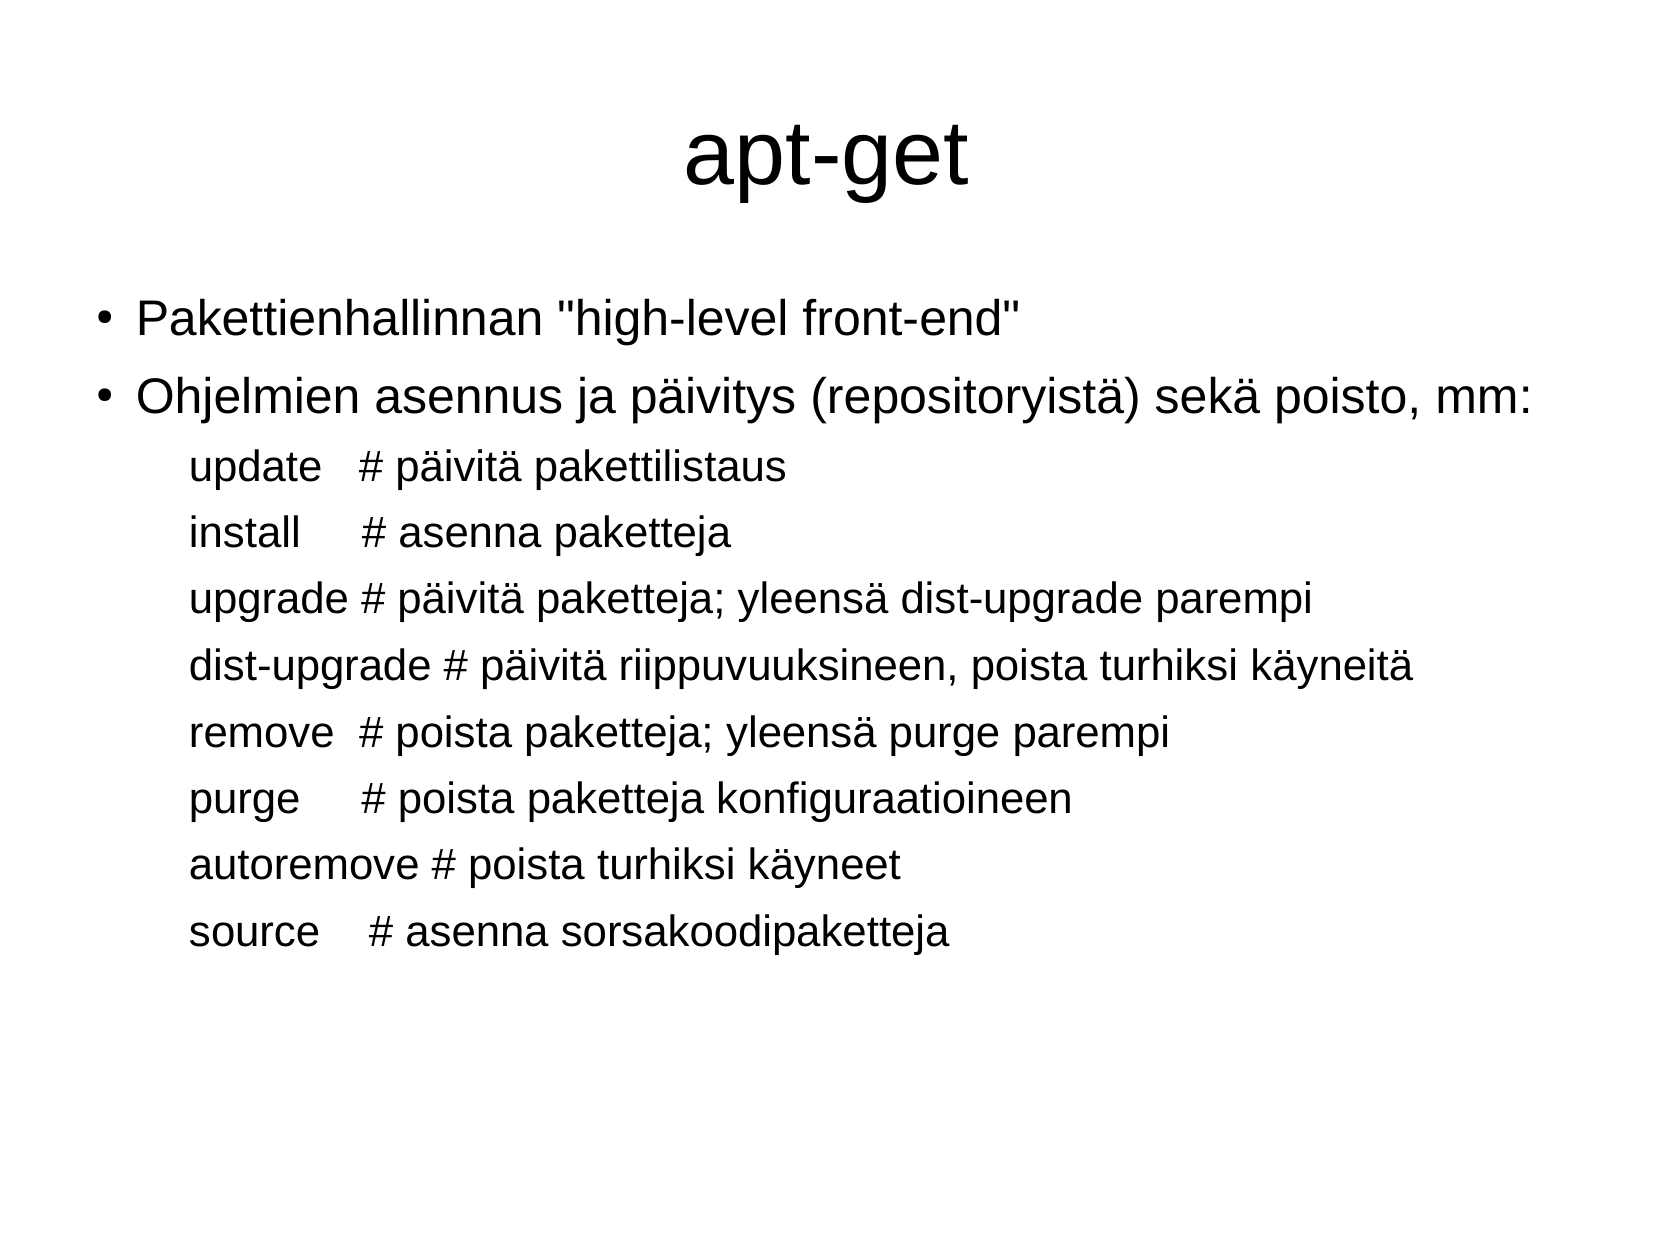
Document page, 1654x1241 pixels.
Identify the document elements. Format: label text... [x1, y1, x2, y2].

list Pakettienhallinnan "high-level front-end" Ohjelmien asennus ja päivitys (repositoryistä) sekä poisto, mm: update # päivitä pakettilistaus install # asenna paketteja upgrade # päivitä paketteja; yleensä dist-upgrade parempi dist-upgrade # päivitä riippuvuuksineen, poista turhiksi käyneitä remove # poista paketteja; yleensä purge parempi purge # poista paketteja konfiguraatioineen autoremove # poista turhiksi käyneet source # asenna sorsakoodipaketteja [82, 290, 1571, 1010]
title apt-get [82, 49, 1571, 257]
